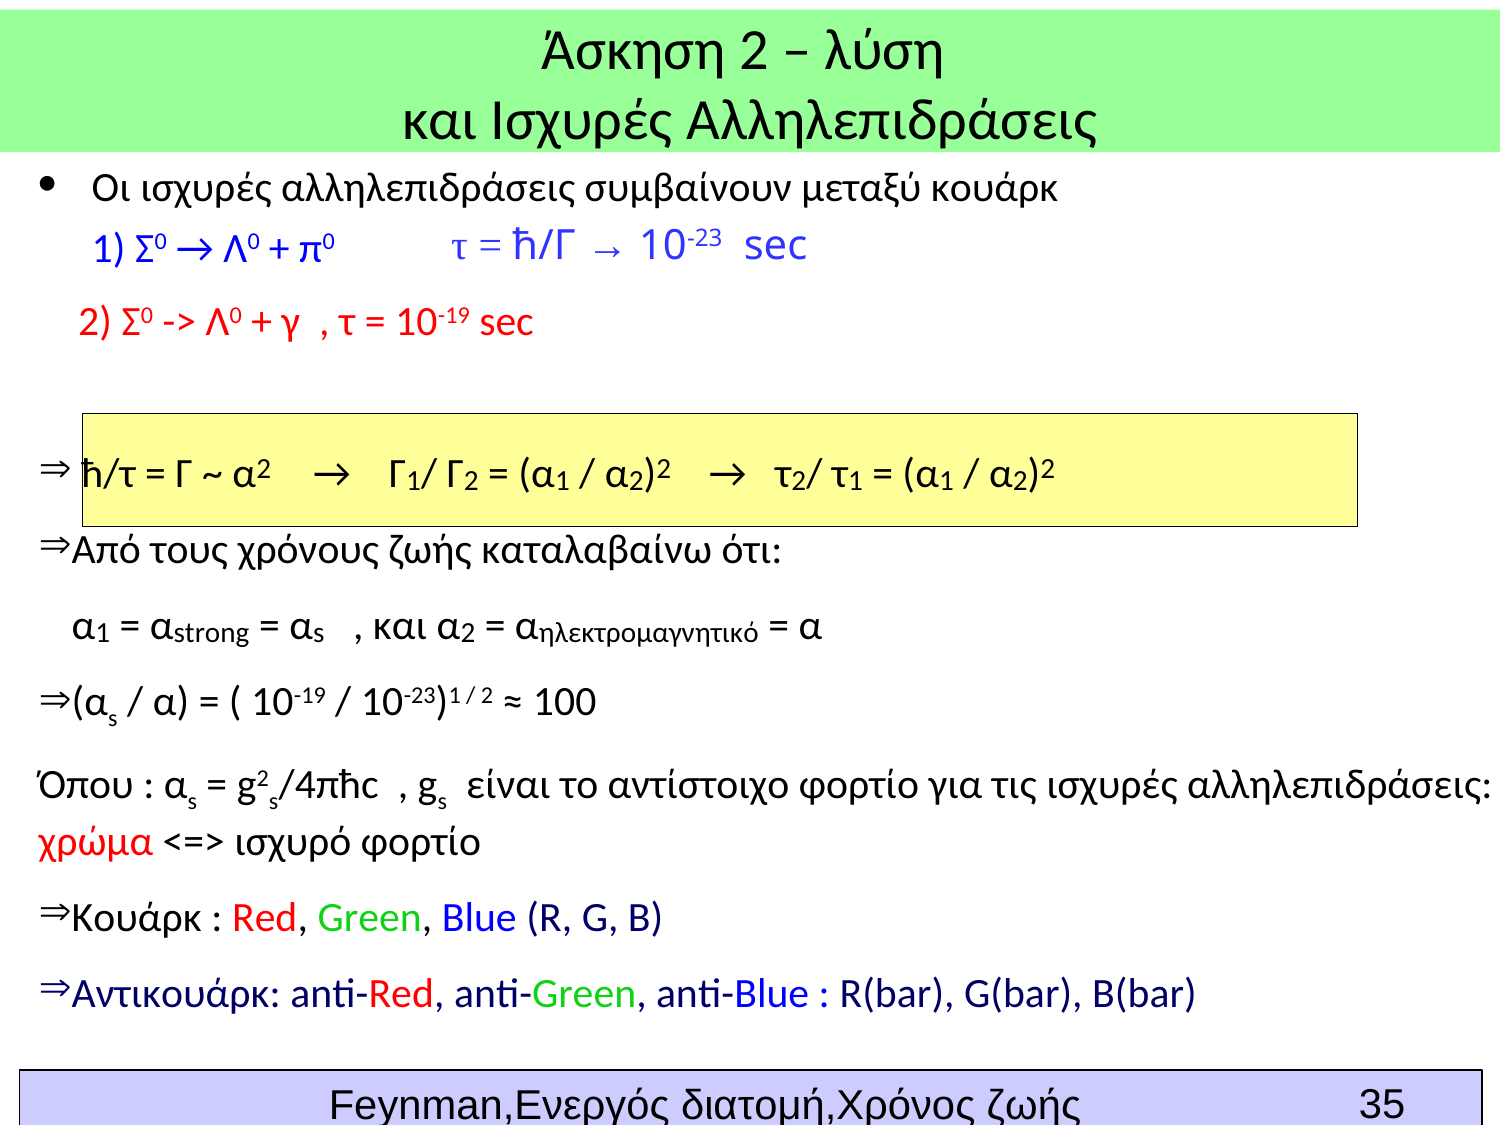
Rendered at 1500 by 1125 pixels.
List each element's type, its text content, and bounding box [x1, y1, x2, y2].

text_box τ = ћ/Γ → 10-23 sec [436, 210, 937, 276]
text_box Οι ισχυρές αλληλεπιδράσεις συμβαίνουν μεταξύ κουάρκ 1) Σ0 → Λ0 + π0 [21, 152, 1322, 578]
text_box Άσκηση 2 – λύση και Ισχυρές Αλληλεπιδράσεις [0, 9, 1500, 153]
text_box 2) Σ0 -> Λ0 + γ , τ = 10-19 sec ћ/τ = Γ ~ α2 → Γ1/ Γ2 = (α1 / α2)2 → τ2/ τ1 = (α1 / α2)2 Από τους χρόνους ζωής καταλαβαίνω ότι: α1 = αstrong = αs , και α2 = αηλεκτρομαγνητικό = α (αs / α) = ( 10-19 / 10-23)1 / 2 ≈ 100 Όπου : αs = g2s/4πћc , gs είναι το αντίστοιχο φορτίο για τις ισχυρές αλληλεπιδράσεις: χρώμα <=> ισχυρό φορτίο Κουάρκ : Red, Green, Blue (R, G, B) Αντικουάρκ: anti-Red, anti-Green, anti-Blue : R(bar), G(bar), B(bar) [23, 286, 1500, 1024]
